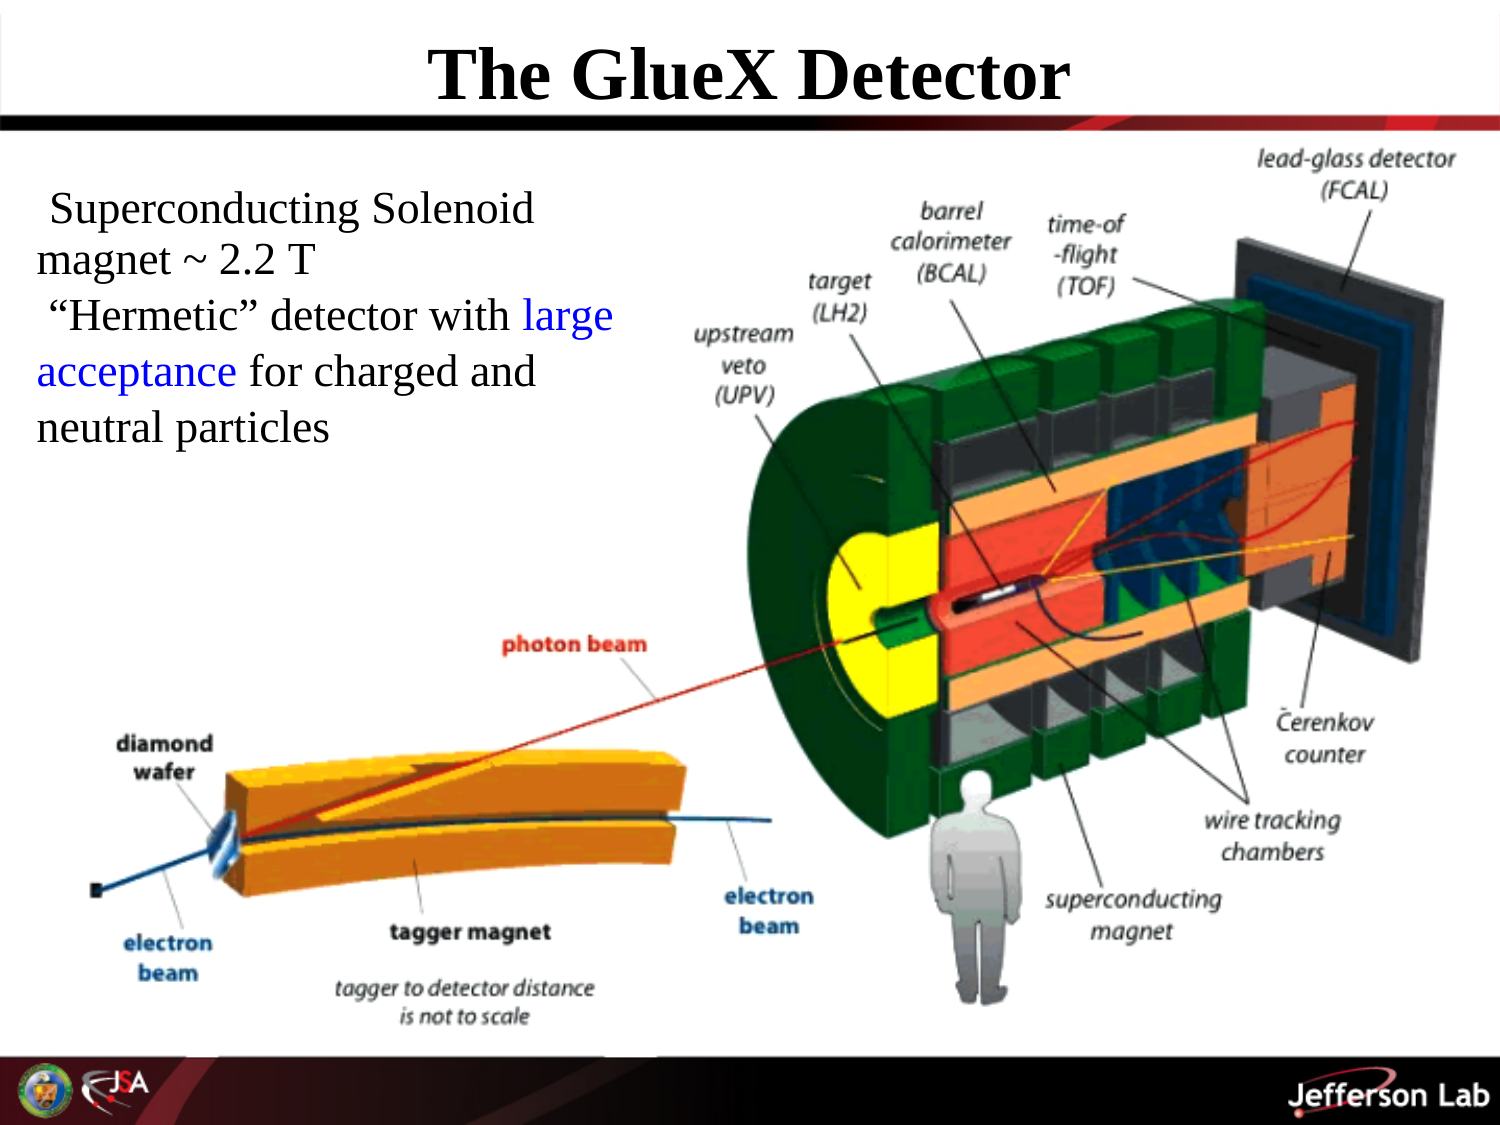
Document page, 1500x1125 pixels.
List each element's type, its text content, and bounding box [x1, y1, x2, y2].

text_box Superconducting Solenoid magnet ~ 2.2 T “Hermetic” detector with large acceptance for charged and neutral particles [36, 180, 671, 469]
title The GlueX Detector [112, 0, 1388, 151]
picture [0, 0, 1500, 1125]
